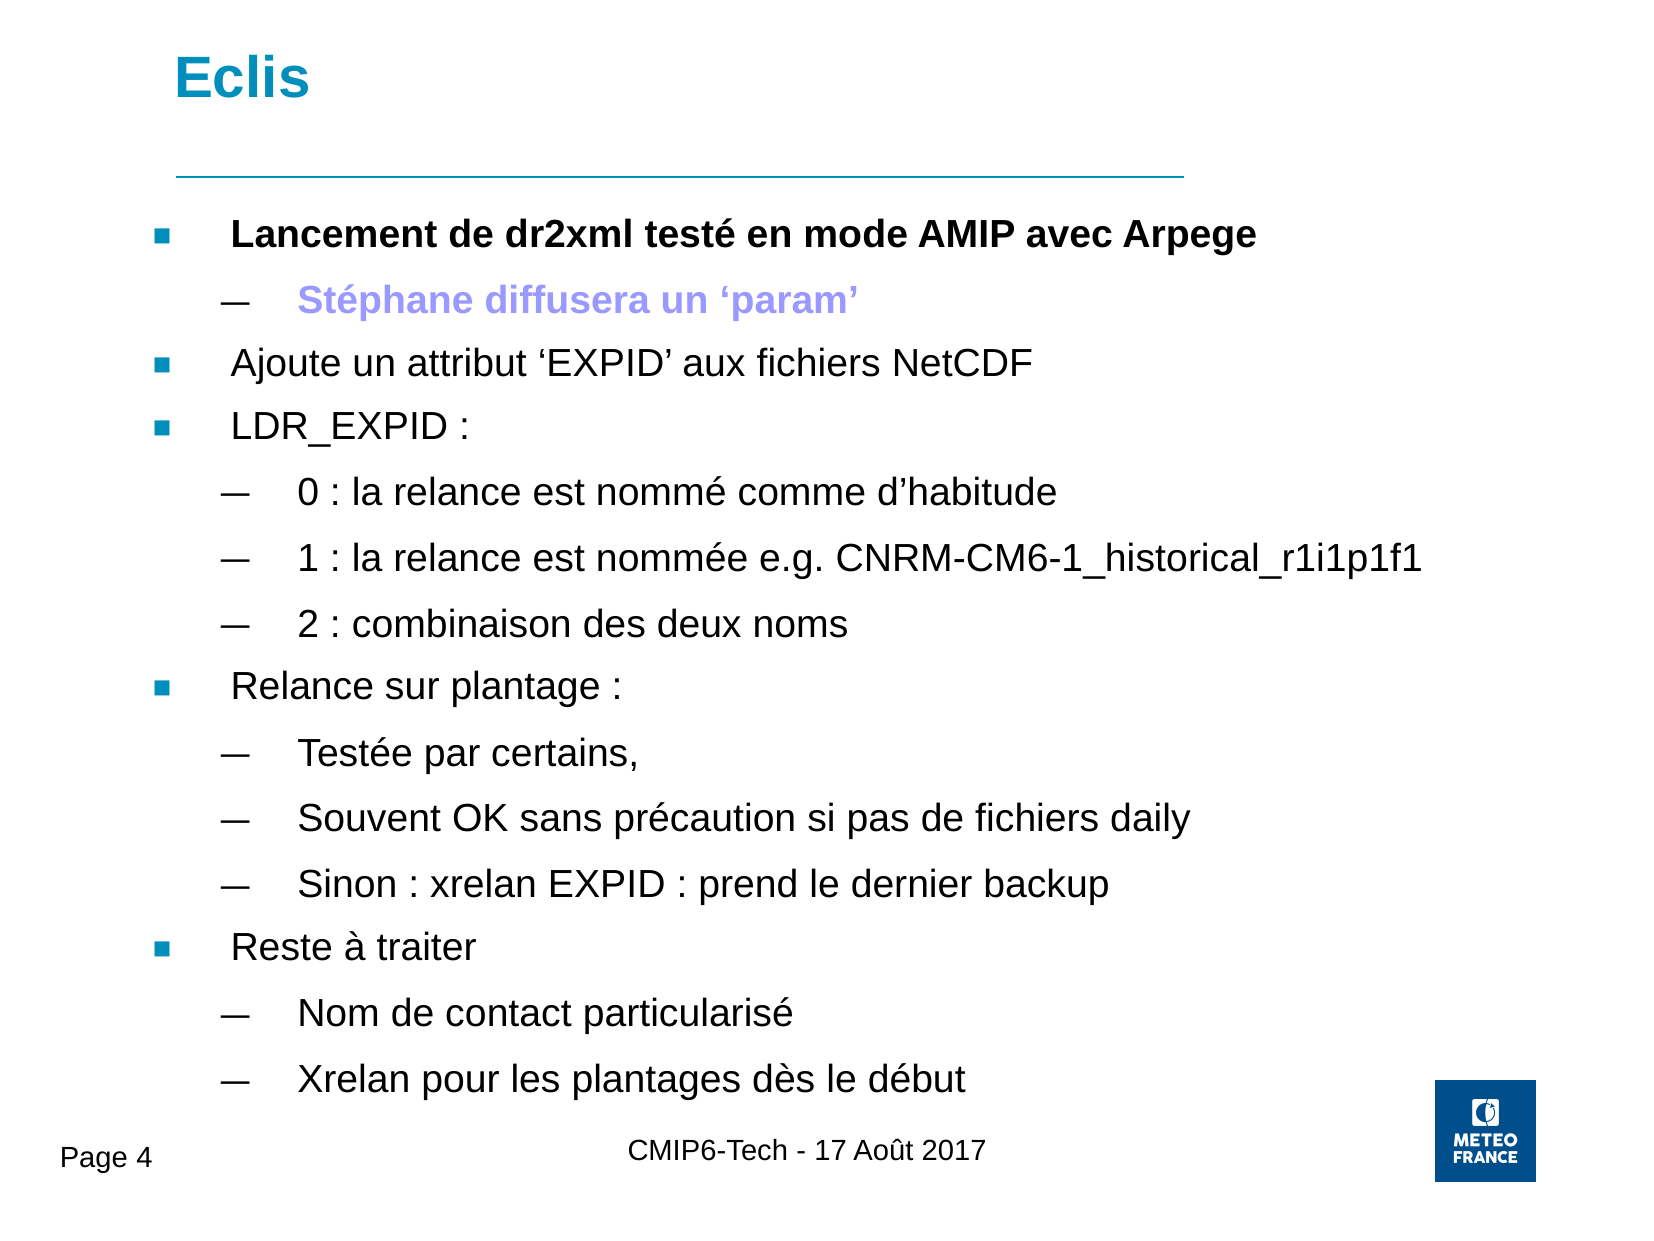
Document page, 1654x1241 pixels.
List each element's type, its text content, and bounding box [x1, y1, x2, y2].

title Eclis [174, 0, 1654, 156]
list Lancement de dr2xml testé en mode AMIP avec Arpege Stéphane diffusera un ‘param’ Ajoute un attribut ‘EXPID’ aux fichiers NetCDF LDR_EXPID : 0 : la relance est nommé comme d’habitude 1 : la relance est nommée e.g. CNRM-CM6-1_historical_r1i1p1f1 2 : combinaison des deux noms Relance sur plantage : Testée par certains, Souvent OK sans précaution si pas de fichiers daily Sinon : xrelan EXPID : prend le dernier backup Reste à traiter Nom de contact particularisé Xrelan pour les plantages dès le début [136, 212, 1571, 1110]
picture [1435, 1110, 1536, 1182]
